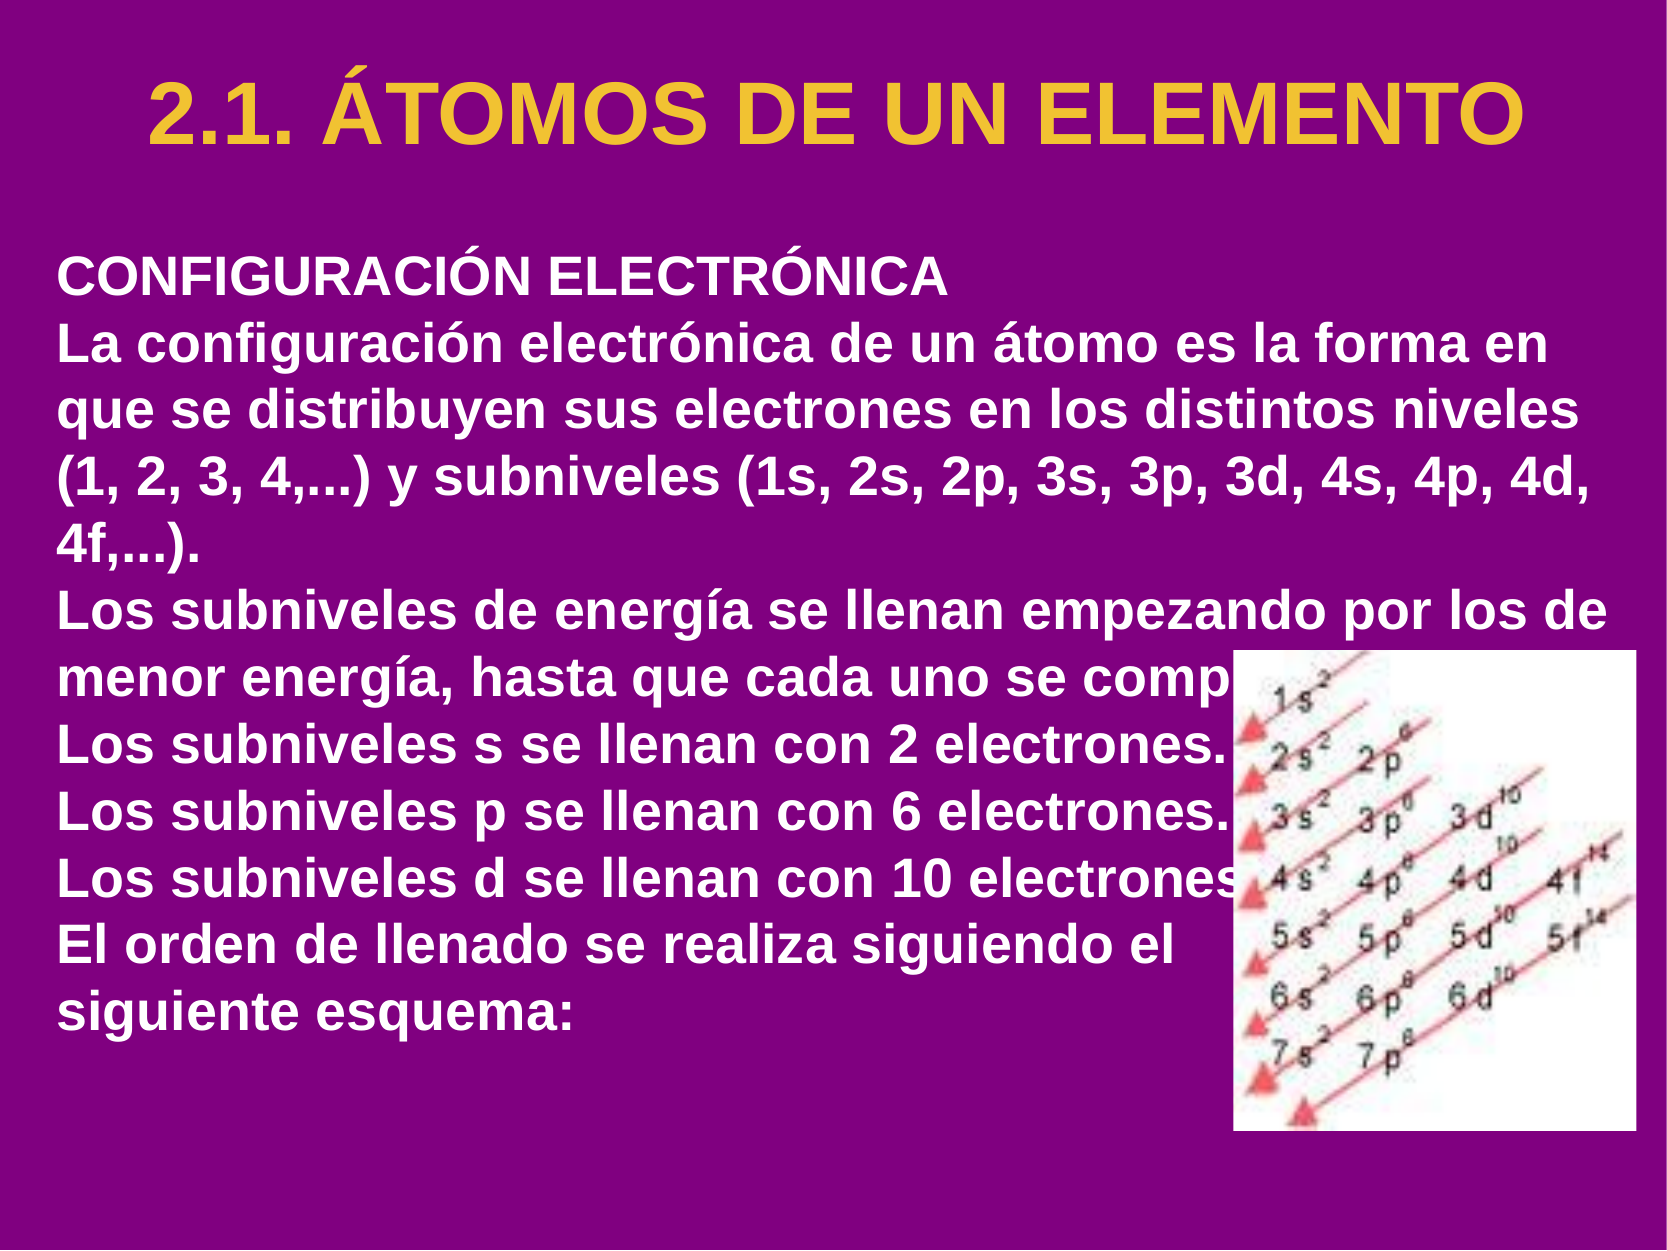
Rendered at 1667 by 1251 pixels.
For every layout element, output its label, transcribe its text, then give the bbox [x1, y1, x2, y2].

list CONFIGURACIÓN ELECTRÓNICA La configuración electrónica de un átomo es la forma en que se distribuyen sus electrones en los distintos niveles (1, 2, 3, 4,...) y subniveles (1s, 2s, 2p, 3s, 3p, 3d, 4s, 4p, 4d, 4f,...). Los subniveles de energía se llenan empezando por los de menor energía, hasta que cada uno se completa. Los subniveles s se llenan con 2 electrones. Los subniveles p se llenan con 6 electrones. Los subniveles d se llenan con 10 electrones. El orden de llenado se realiza siguiendo el siguiente esquema: [50, 233, 1627, 1144]
title ﻿2.1. ÁTOMOS DE UN ELEMENTO [49, 49, 1627, 213]
text_box [1233, 650, 1637, 1131]
